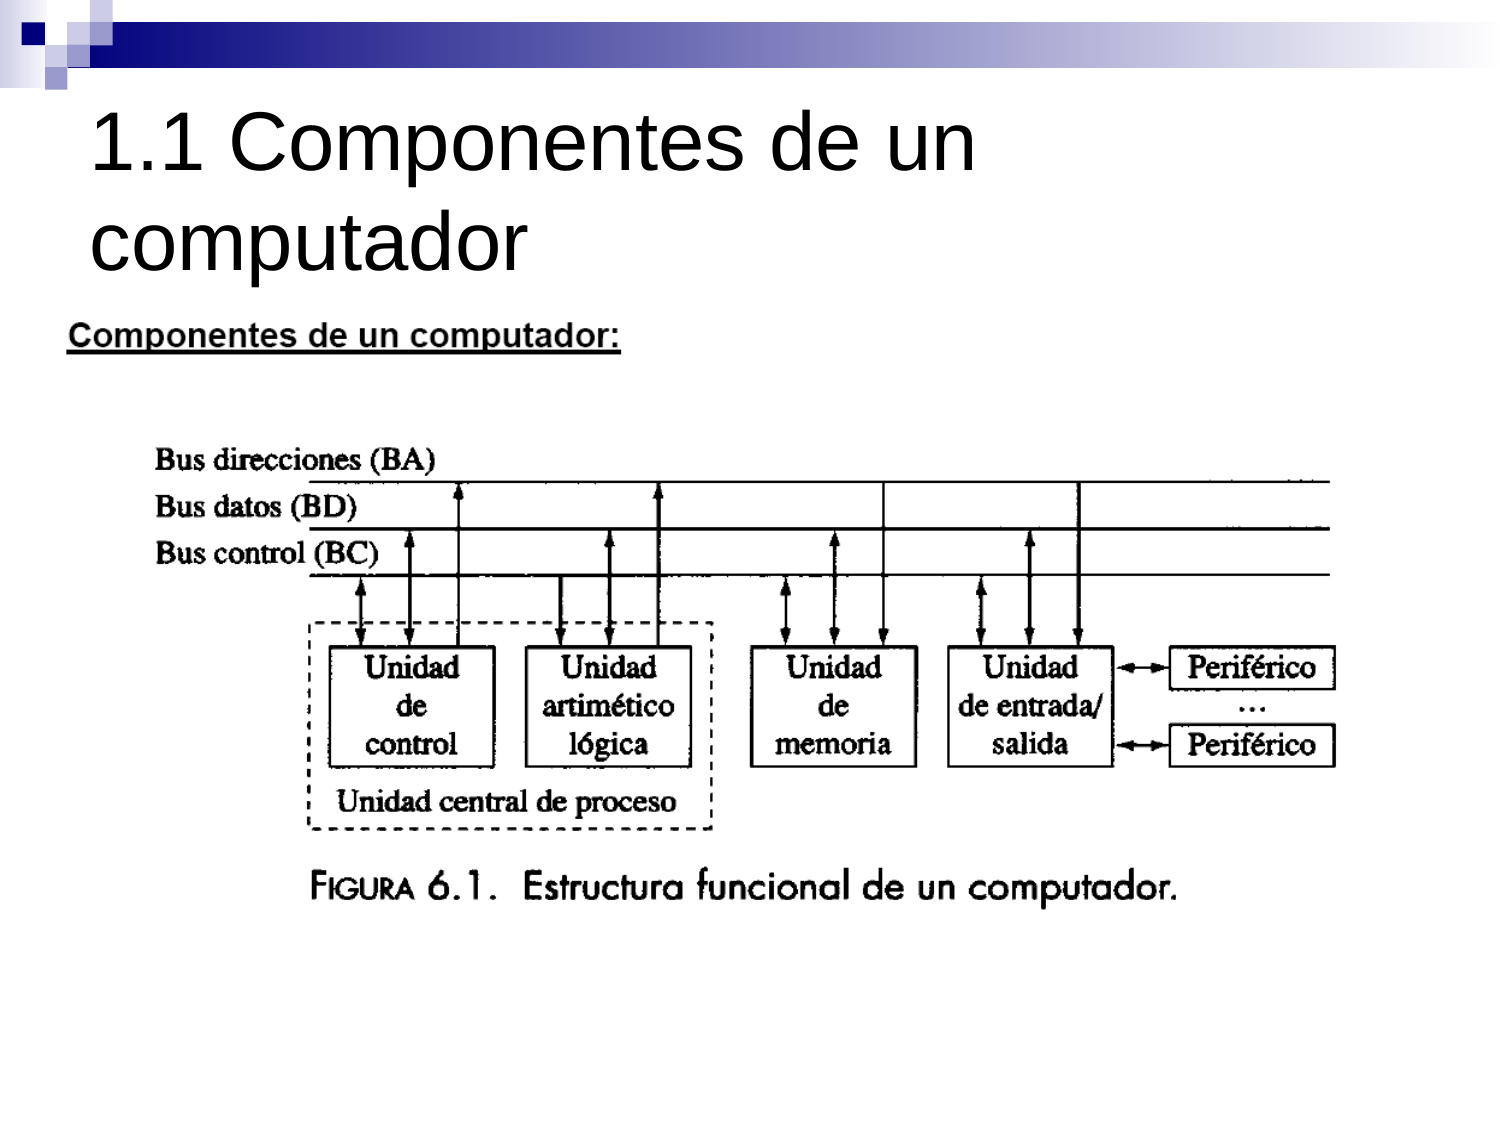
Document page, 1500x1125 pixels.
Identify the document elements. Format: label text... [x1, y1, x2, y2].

title 1.1 Componentes de un computador [75, 75, 1426, 301]
picture [64, 314, 1388, 930]
